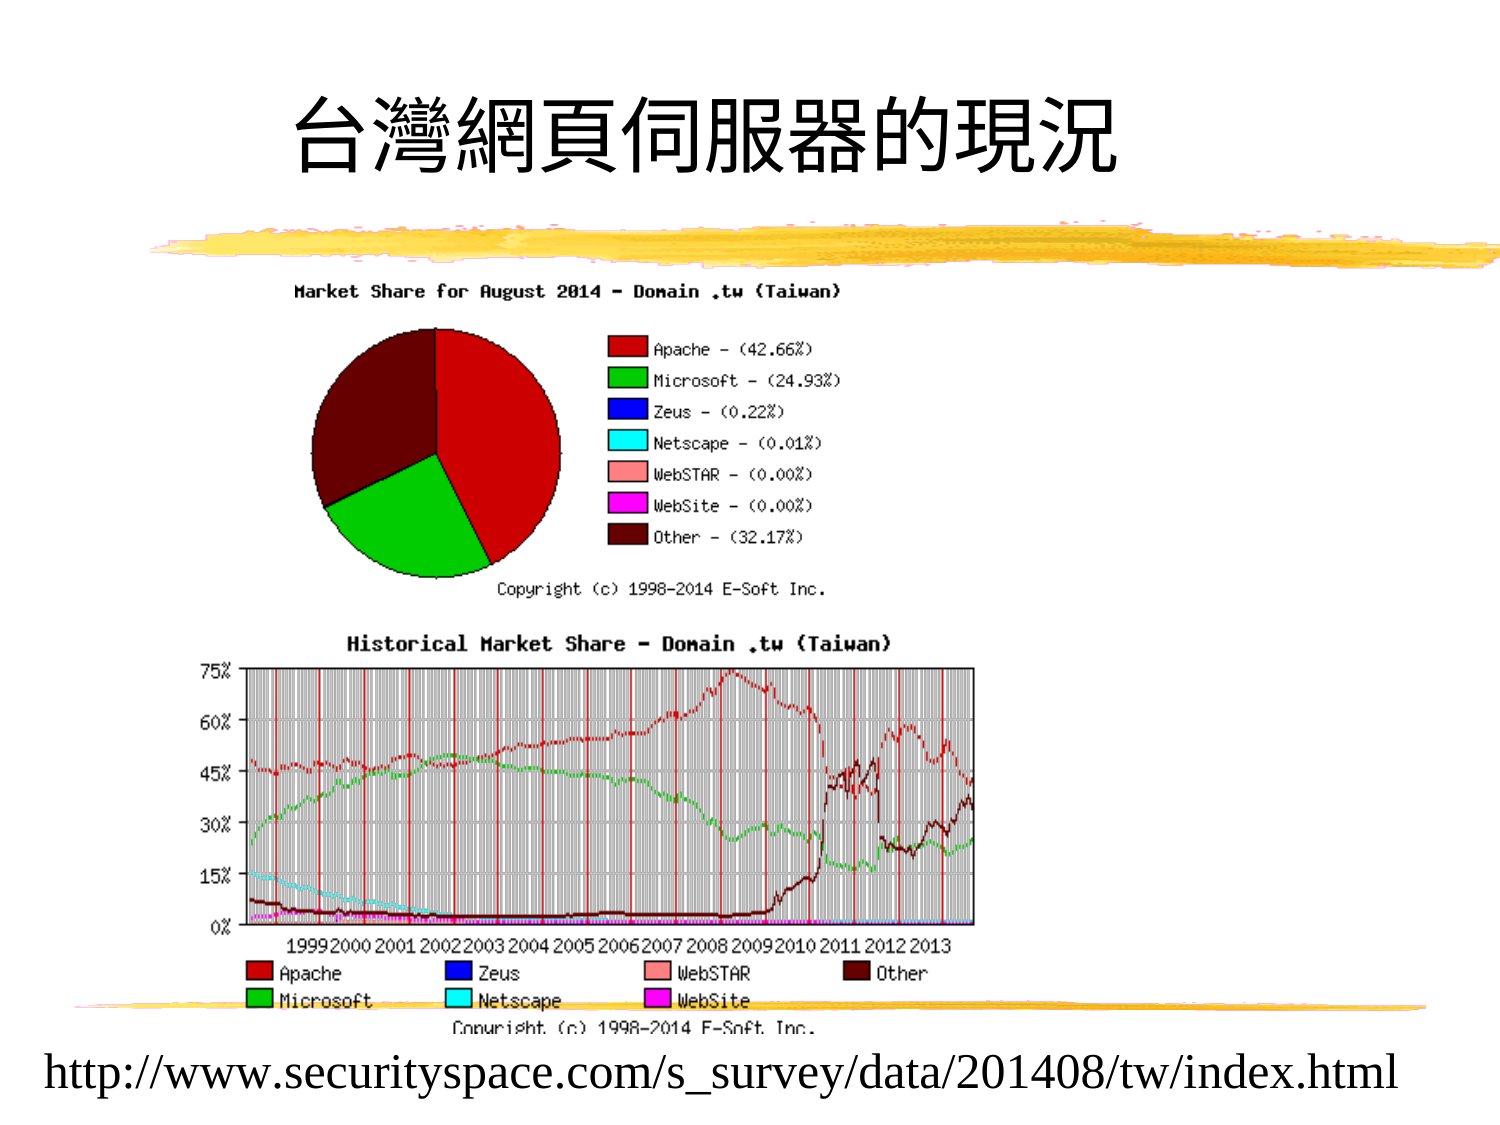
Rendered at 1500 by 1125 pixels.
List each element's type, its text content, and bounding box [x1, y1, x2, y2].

text_box http://www.securityspace.com/s_survey/data/201408/tw/index.html [43, 1043, 1398, 1100]
title 台灣網頁伺服器的現況 [66, 30, 1342, 231]
picture [75, 215, 1500, 1034]
